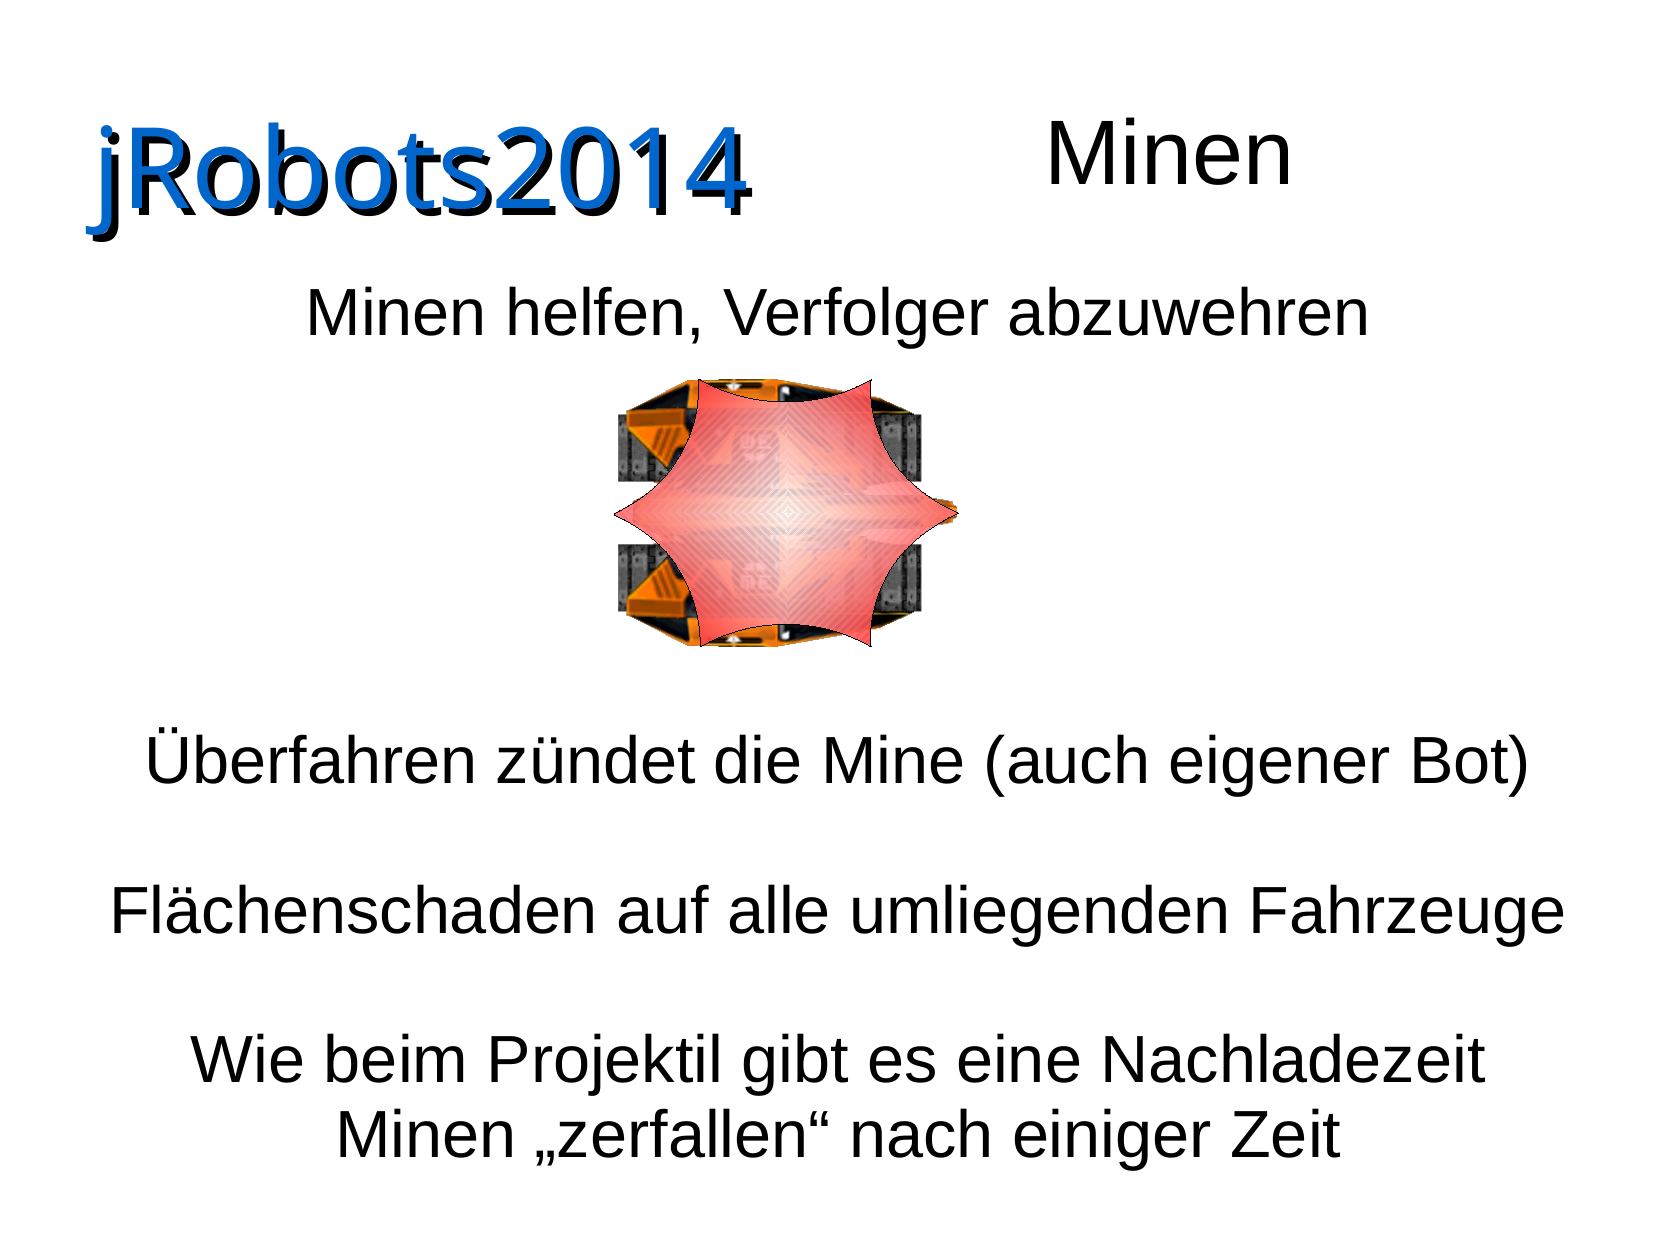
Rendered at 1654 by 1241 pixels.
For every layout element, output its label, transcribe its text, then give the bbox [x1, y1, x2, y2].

title Minen [767, 49, 1571, 257]
picture [614, 379, 698, 513]
subtitle Minen helfen, Verfolger abzuwehren Überfahren zündet die Mine (auch eigener Bot) Flächenschaden auf alle umliegenden Fahrzeuge Wie beim Projektil gibt es eine Nachladezeit Minen „zerfallen“ nach einiger Zeit [82, 265, 1595, 1182]
picture [871, 514, 959, 647]
picture [701, 379, 870, 401]
picture [614, 516, 700, 647]
picture [871, 379, 959, 512]
text_box [614, 379, 959, 647]
picture [702, 625, 869, 647]
